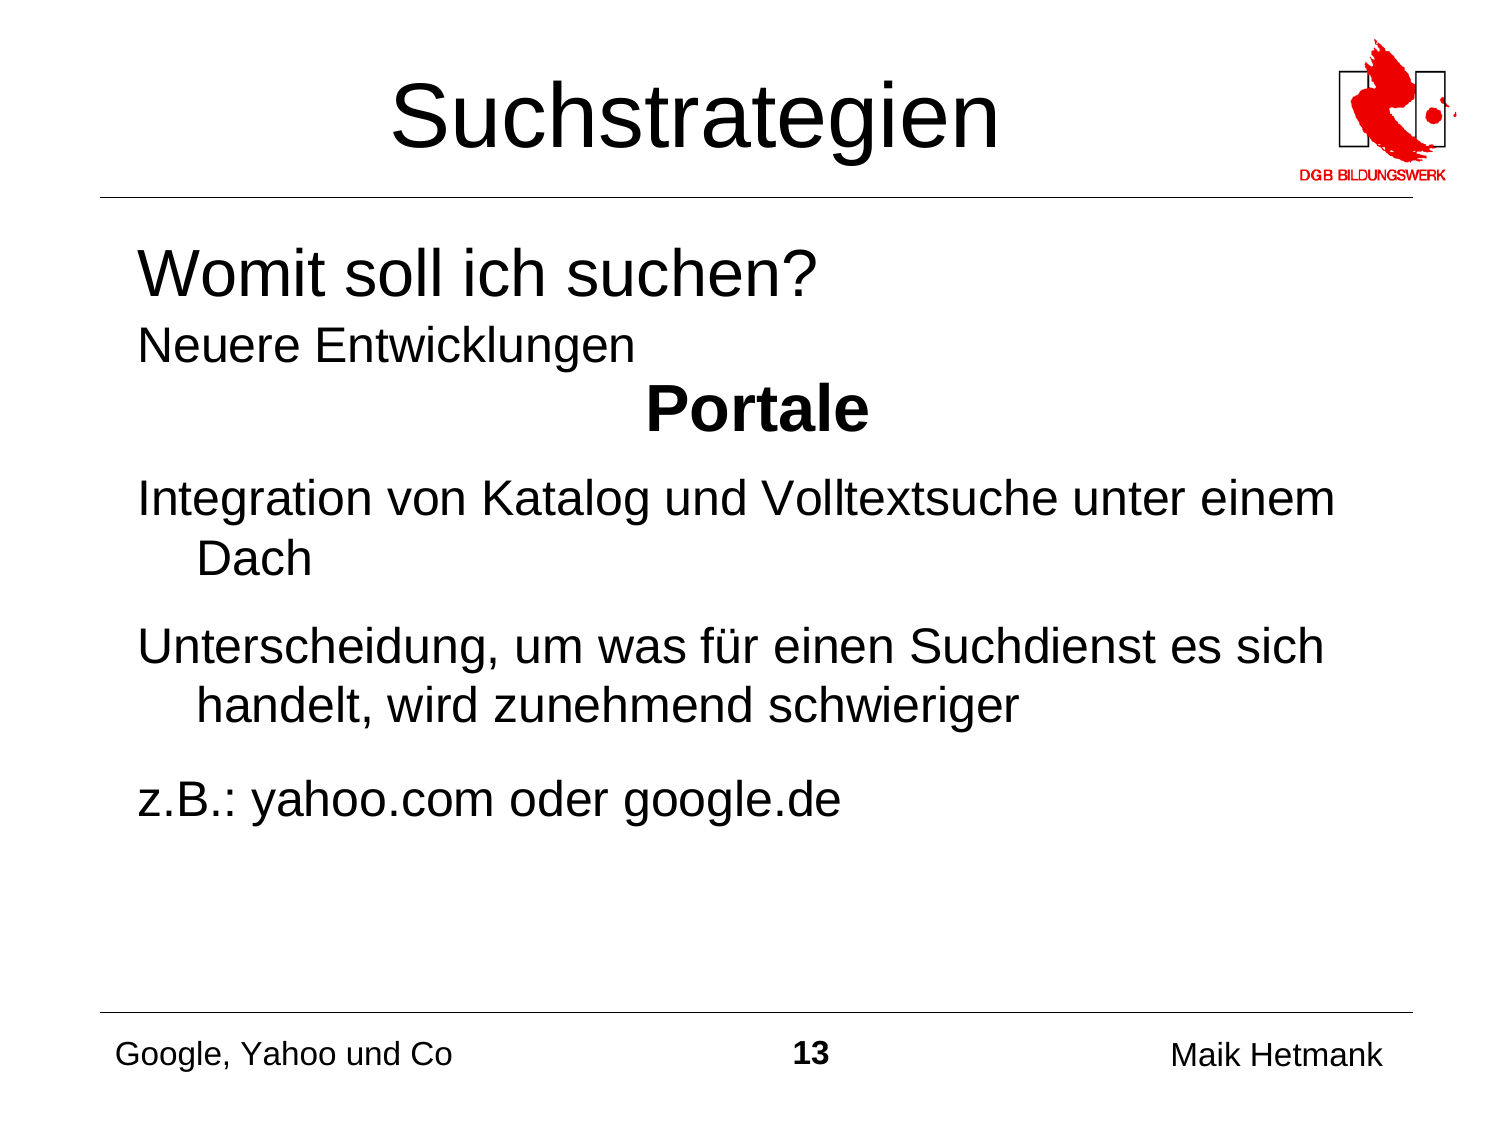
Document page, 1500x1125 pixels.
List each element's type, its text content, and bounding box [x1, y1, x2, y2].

text_box Portale [645, 366, 919, 442]
text_box Unterscheidung, um was für einen Suchdienst es sich handelt, wird zunehmend schwieriger [137, 614, 1407, 730]
title Suchstrategien [87, 49, 1305, 175]
text_box Neuere Entwicklungen [137, 312, 1407, 373]
text_box Integration von Katalog und Volltextsuche unter einem Dach [137, 466, 1407, 582]
picture [1299, 37, 1457, 181]
text_box z.B.: yahoo.com oder google.de [137, 767, 1407, 834]
text_box Womit soll ich suchen? [137, 230, 1407, 312]
